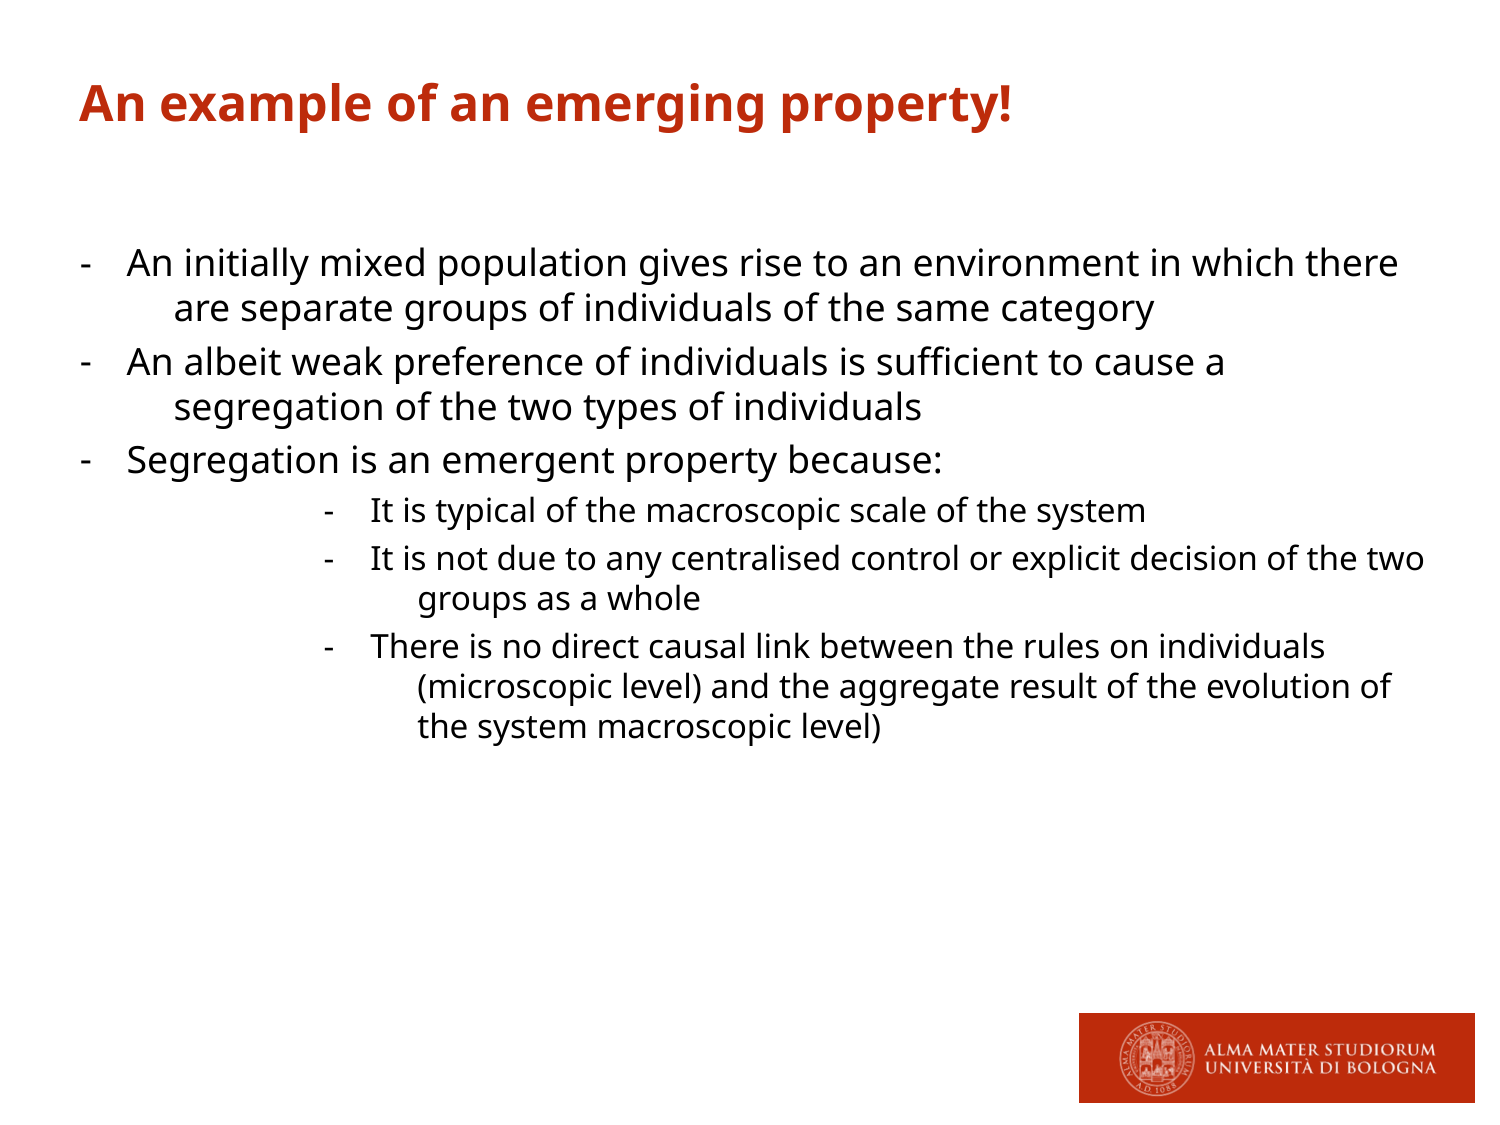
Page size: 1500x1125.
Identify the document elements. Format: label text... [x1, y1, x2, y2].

list An example of an emerging property! [64, 78, 1447, 185]
list An initially mixed population gives rise to an environment in which there are separate groups of individuals of the same category An albeit weak preference of individuals is sufficient to cause a segregation of the two types of individuals Segregation is an emergent property because: It is typical of the macroscopic scale of the system It is not due to any centralised control or explicit decision of the two groups as a whole There is no direct causal link between the rules on individuals (microscopic level) and the aggregate result of the evolution of the system macroscopic level) [64, 231, 1447, 1106]
